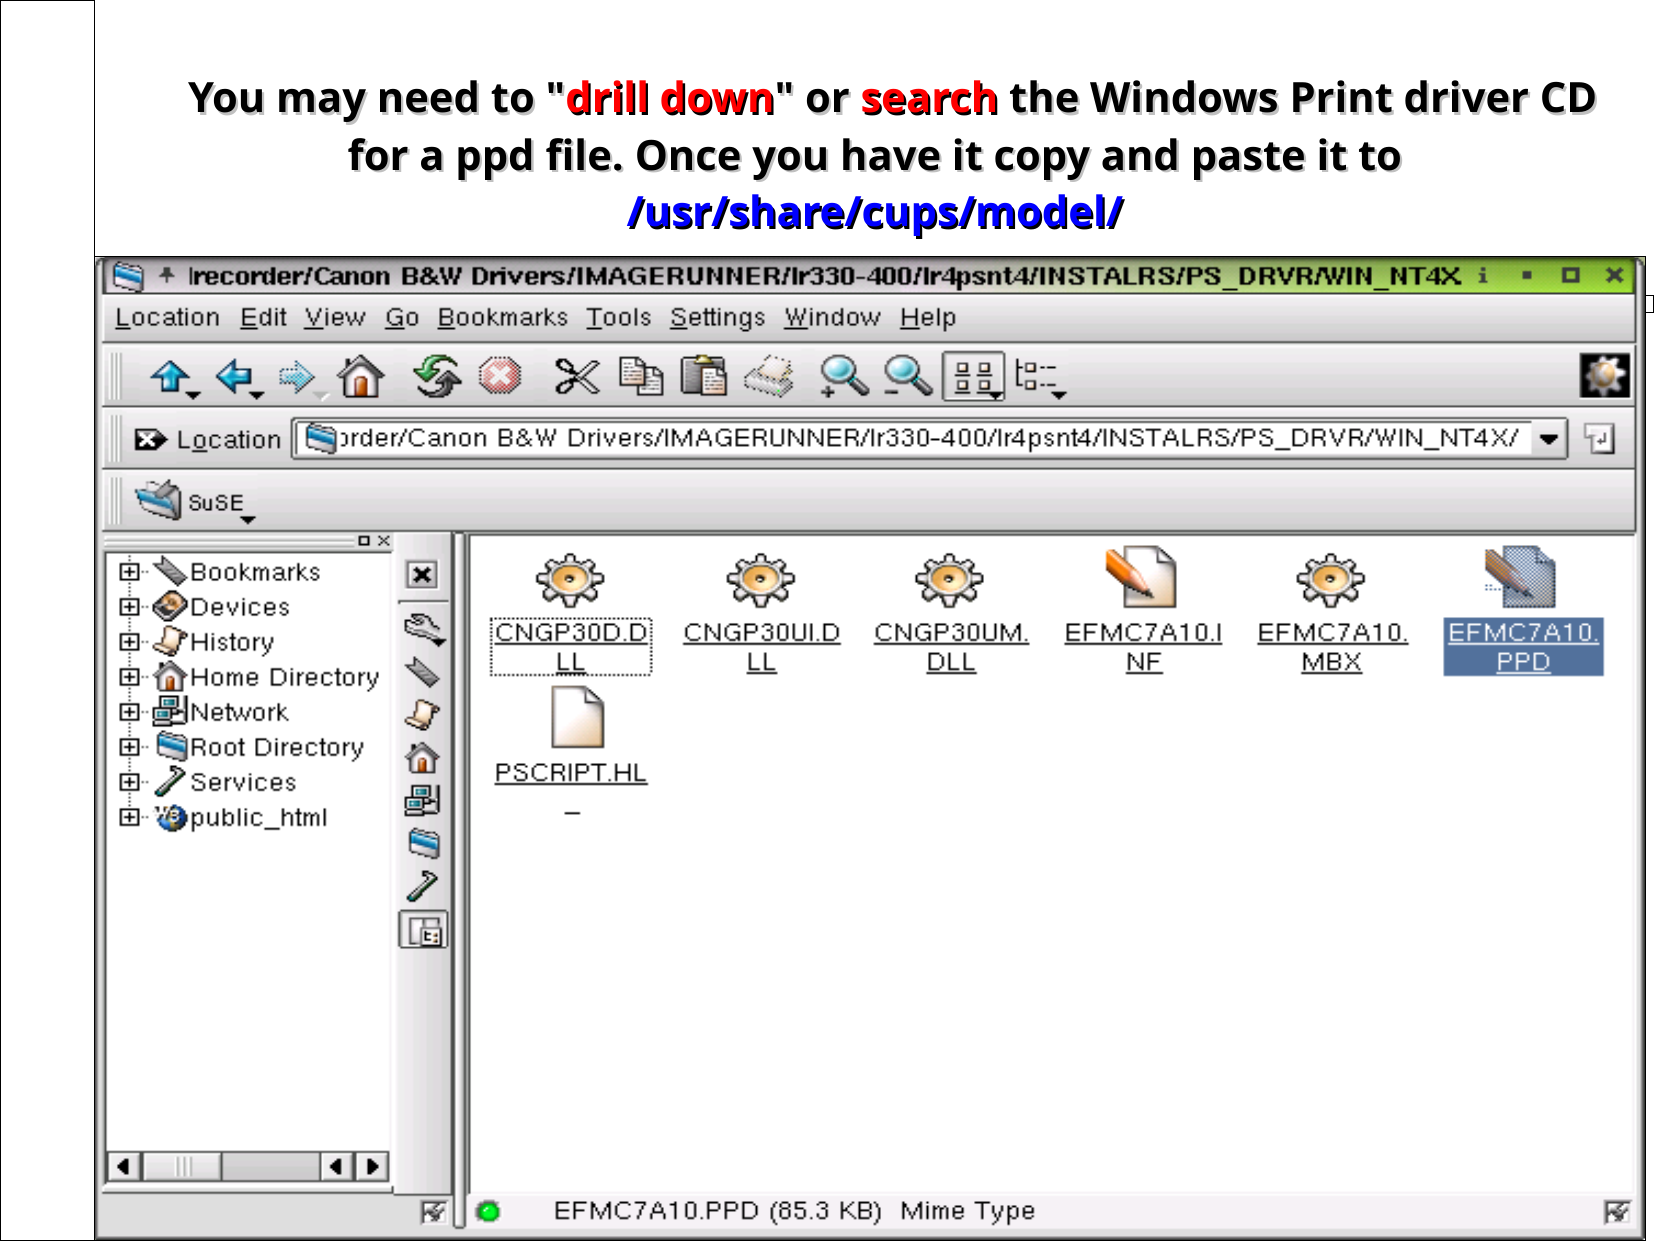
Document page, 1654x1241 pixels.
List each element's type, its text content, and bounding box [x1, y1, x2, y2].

text_box You may need to "drill down" or search the Windows Print driver CD for a ppd file. Once you have it copy and paste it to /usr/share/cups/model/ [127, 68, 1623, 282]
picture [94, 256, 1646, 1241]
